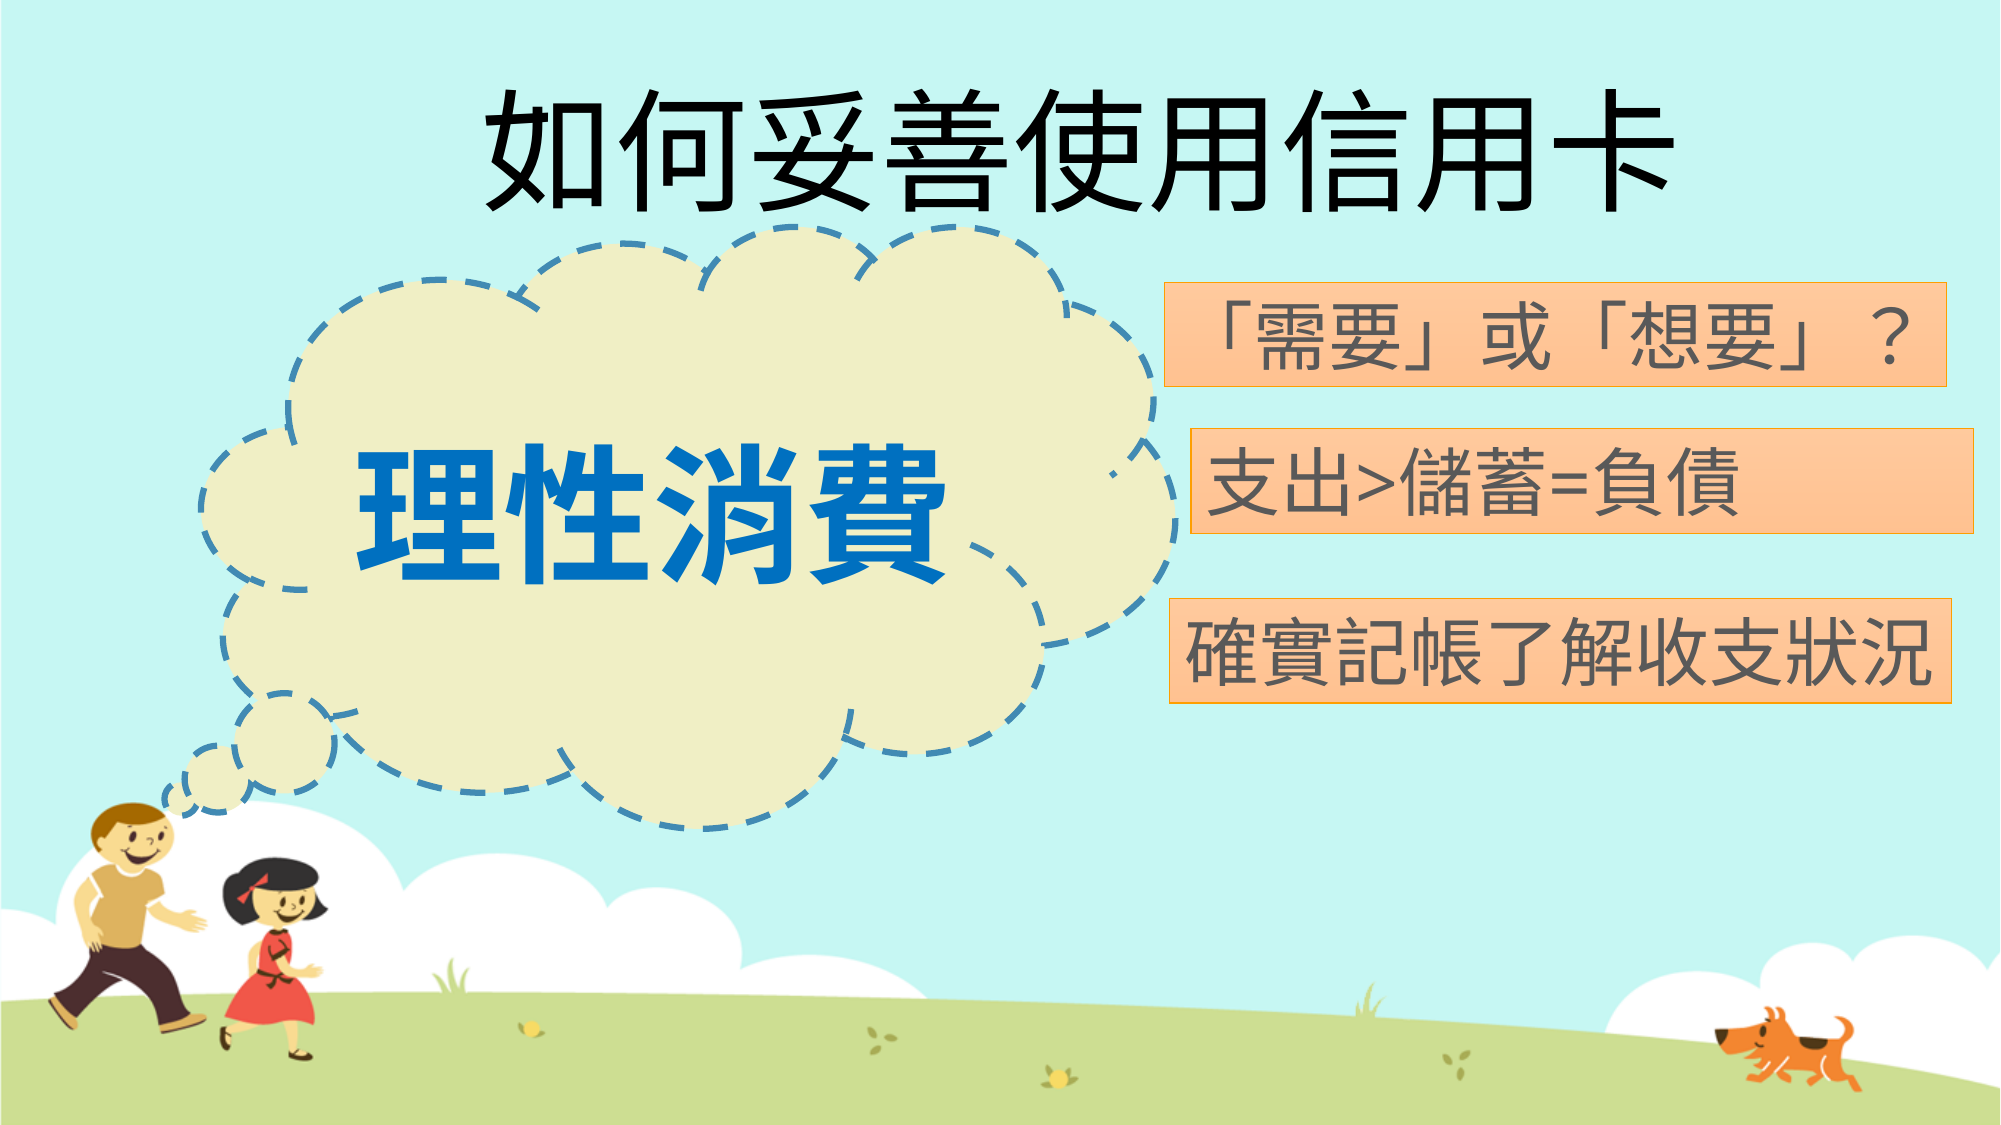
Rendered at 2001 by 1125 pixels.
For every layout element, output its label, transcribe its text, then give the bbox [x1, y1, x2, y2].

text_box 支出>儲蓄=負債 [1191, 428, 1974, 534]
text_box 「需要」或「想要」？ [1164, 282, 1947, 387]
text_box 理性消費 [164, 226, 1176, 829]
picture [0, 0, 2001, 1125]
text_box 確實記帳了解收支狀況 [1169, 598, 1952, 703]
text_box 如何妥善使用信用卡 [466, 40, 1733, 238]
